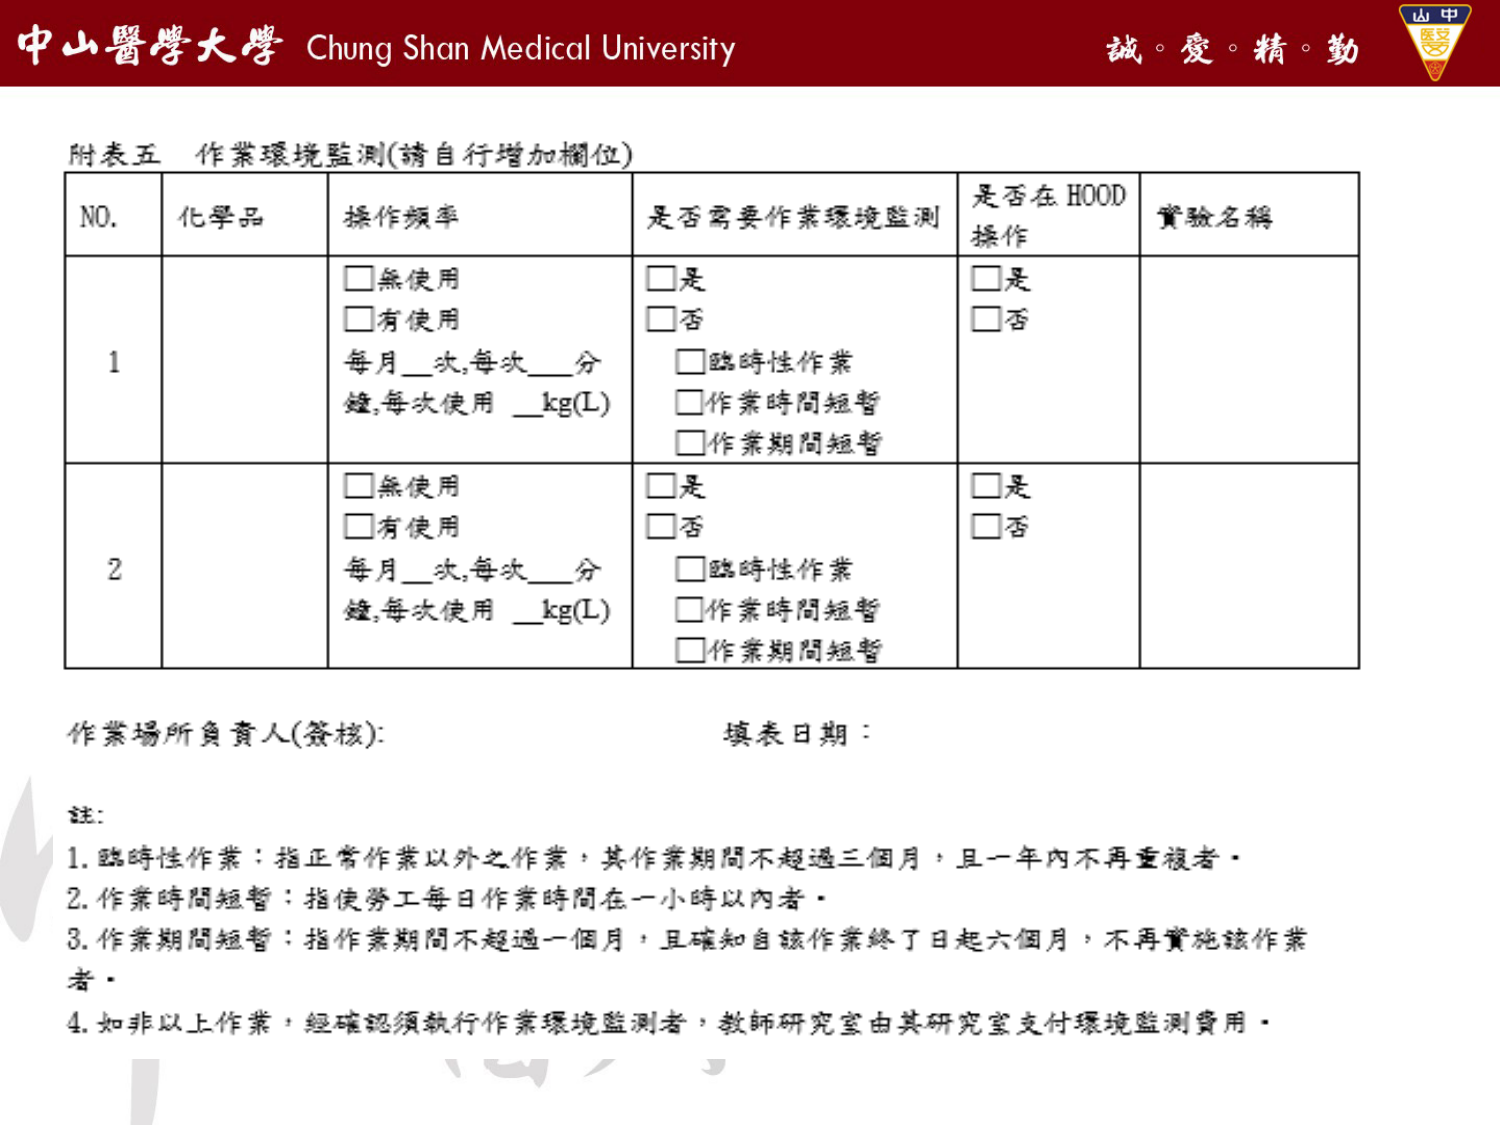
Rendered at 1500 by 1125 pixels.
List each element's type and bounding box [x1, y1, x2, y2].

picture [53, 125, 1377, 1059]
